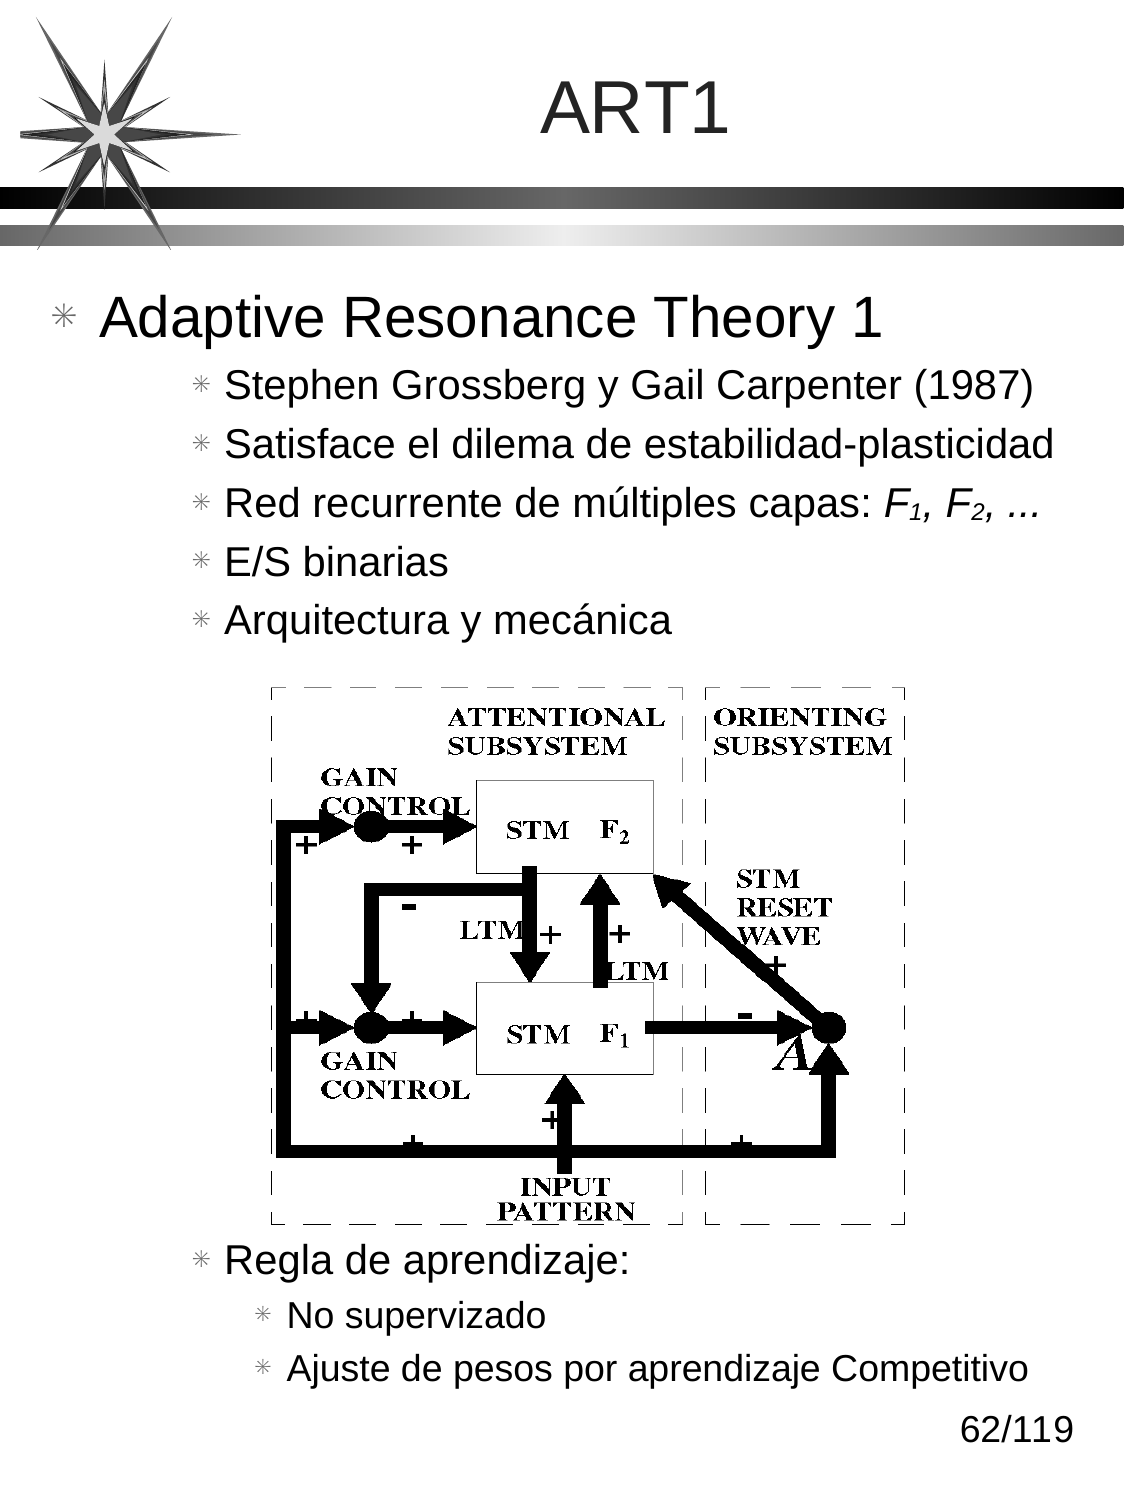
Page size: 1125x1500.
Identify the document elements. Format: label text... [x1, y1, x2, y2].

list Adaptive Resonance Theory 1 Stephen Grossberg y Gail Carpenter (1987) Satisface el dilema de estabilidad-plasticidad Red recurrente de múltiples capas: F1, F2, ... E/S binarias Arquitectura y mecánica Regla de aprendizaje: No supervizado Ajuste de pesos por aprendizaje Competitivo [37, 275, 1075, 1465]
picture [259, 678, 916, 1235]
title ART1 [174, 3, 1097, 210]
